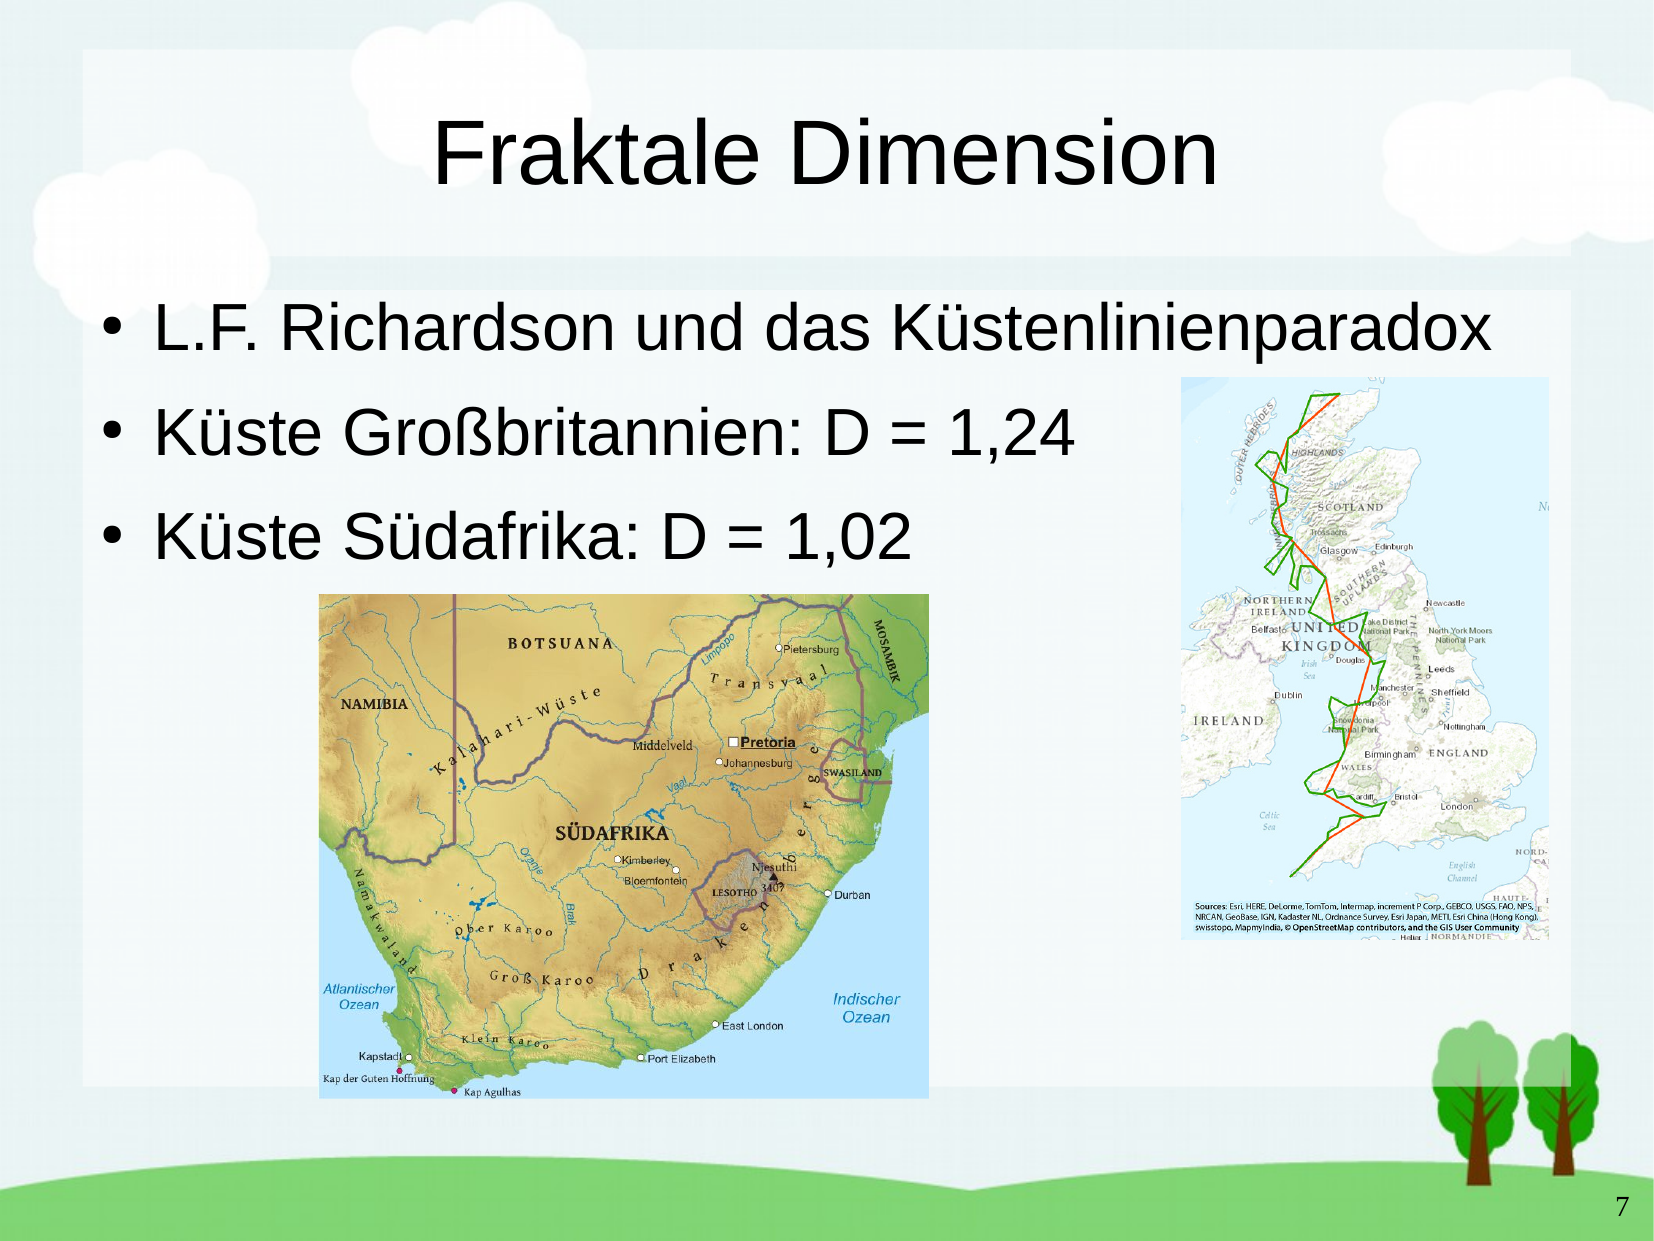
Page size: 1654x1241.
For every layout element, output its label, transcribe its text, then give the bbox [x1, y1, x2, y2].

list L.F. Richardson und das Küstenlinienparadox Küste Großbritannien: D = 1,24 Küste Südafrika: D = 1,02 [82, 290, 1571, 1087]
title Fraktale Dimension [82, 49, 1571, 257]
picture [0, 0, 1654, 1241]
